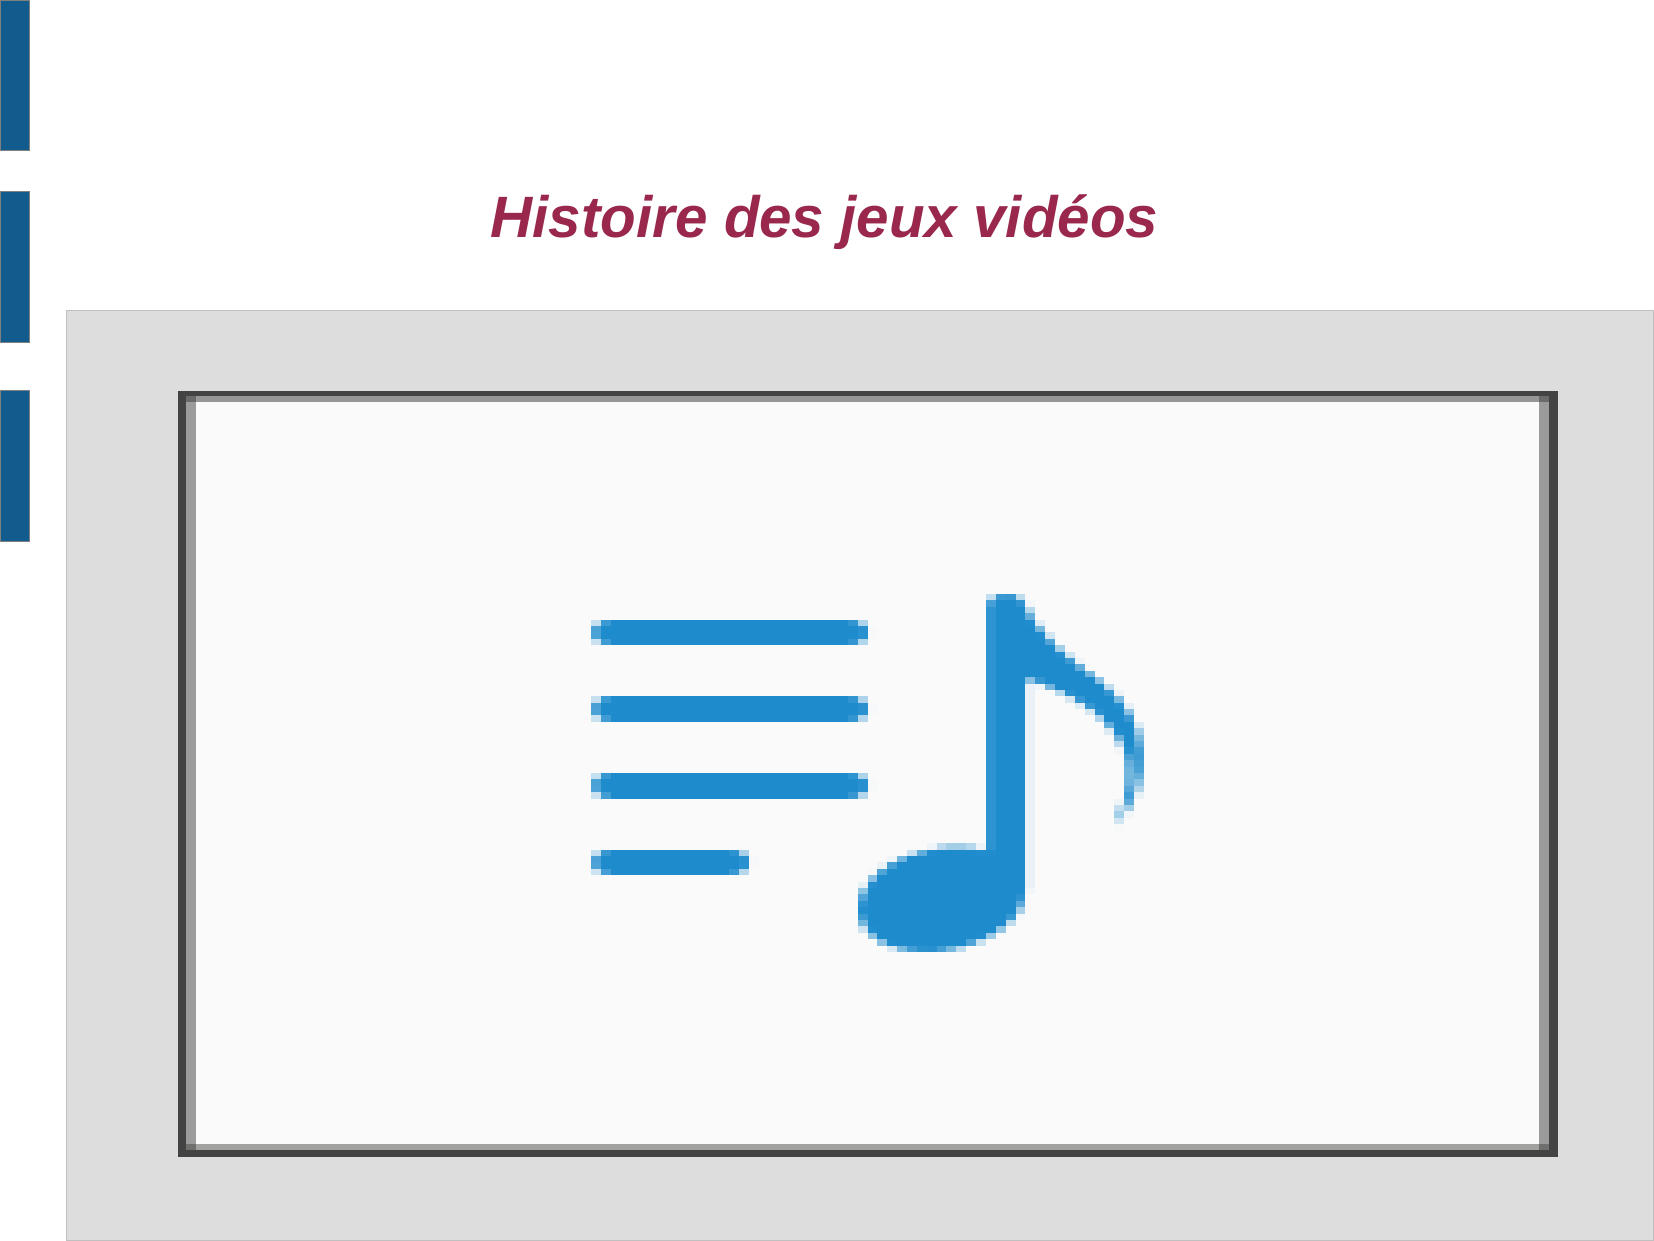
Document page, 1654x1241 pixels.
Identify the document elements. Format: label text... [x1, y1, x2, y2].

text_box [177, 389, 1560, 1158]
text_box Histoire des jeux vidéos [102, 106, 1548, 329]
